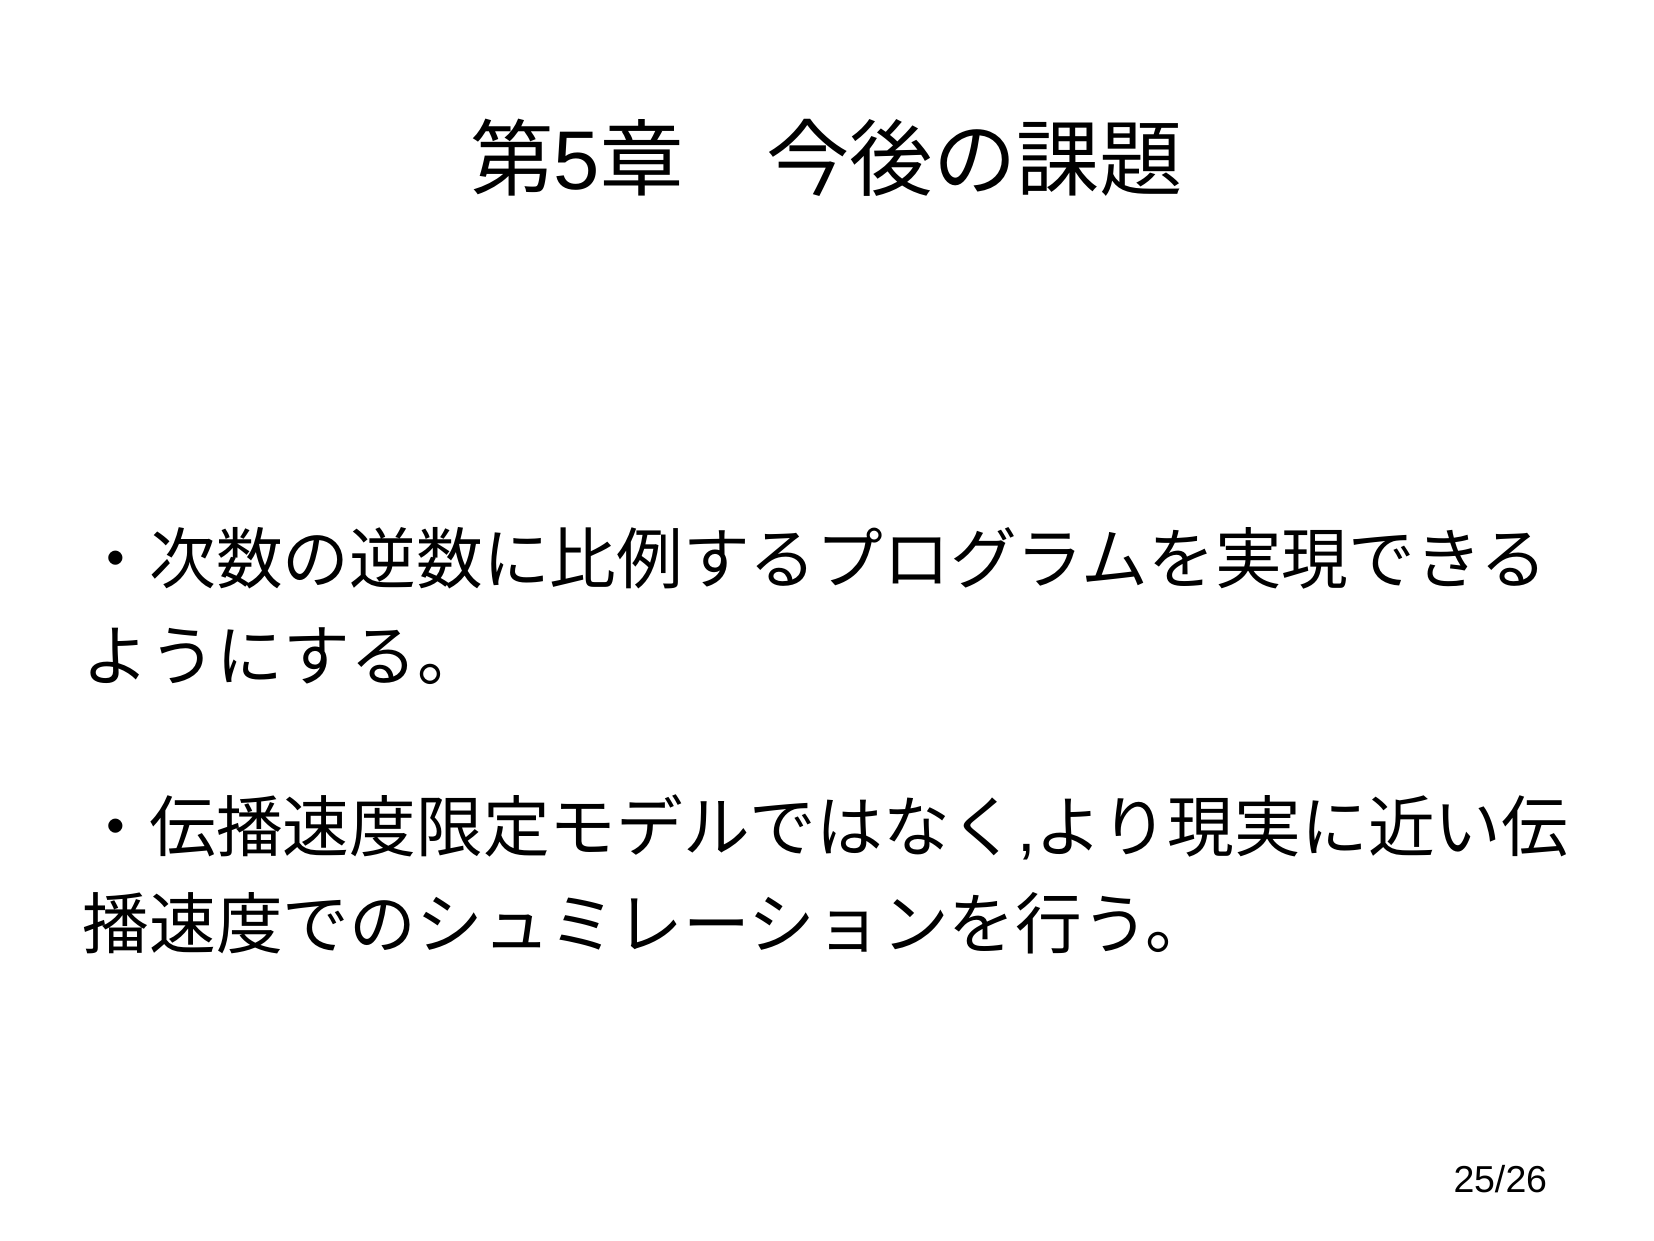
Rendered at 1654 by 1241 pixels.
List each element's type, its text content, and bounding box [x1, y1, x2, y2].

subtitle ・次数の逆数に比例するプログラムを実現できるようにする。 ・伝播速度限定モデルではなく,より現実に近い伝播速度でのシュミレーションを行う。 [82, 290, 1571, 1109]
title 第5章 今後の課題 [82, 49, 1571, 257]
text_box <番号>/26 [1467, 1151, 1654, 1211]
